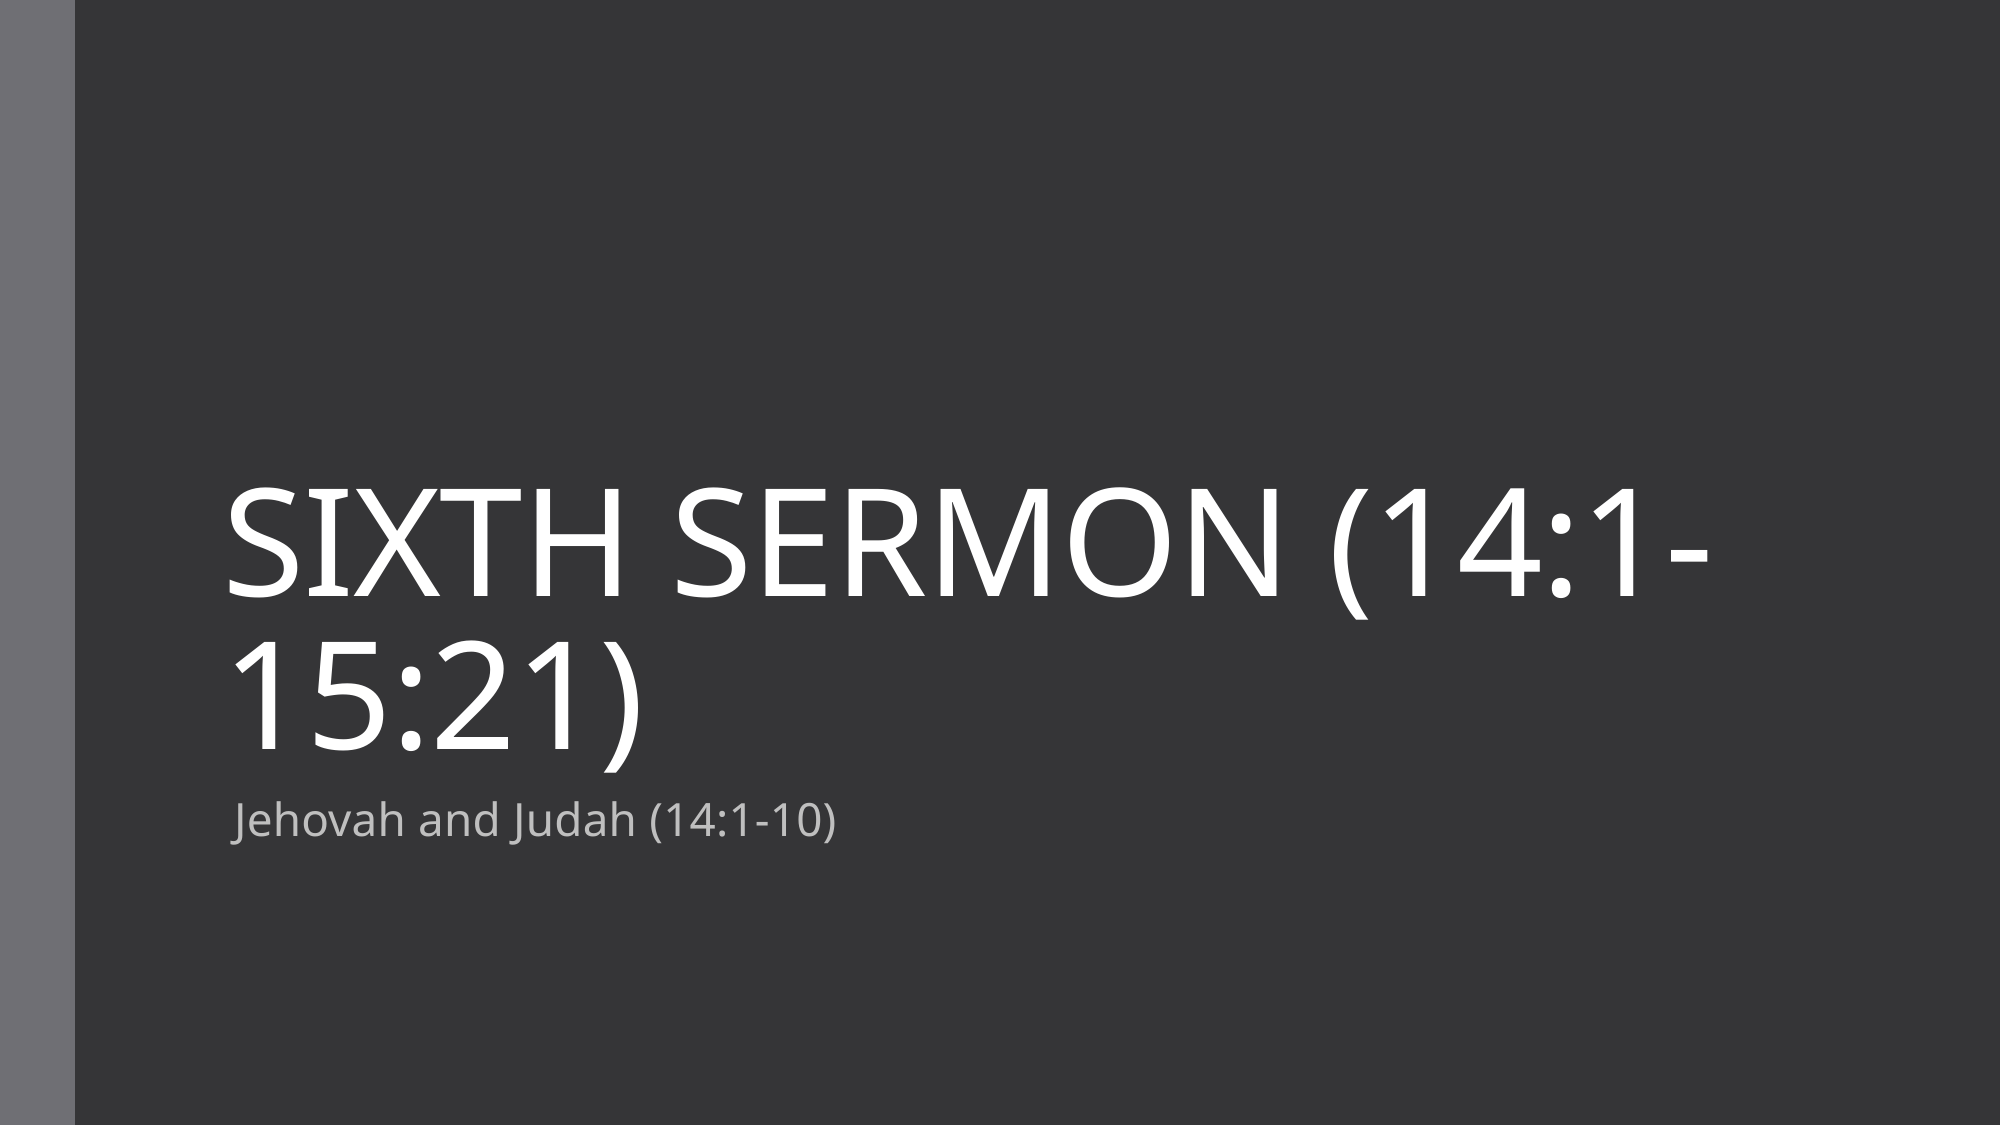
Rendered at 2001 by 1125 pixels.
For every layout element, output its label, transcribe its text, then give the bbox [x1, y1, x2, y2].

subtitle Jehovah and Judah (14:1-10) [206, 787, 1752, 1066]
title SIXTH SERMON (14:1-15:21) [206, 124, 1752, 787]
